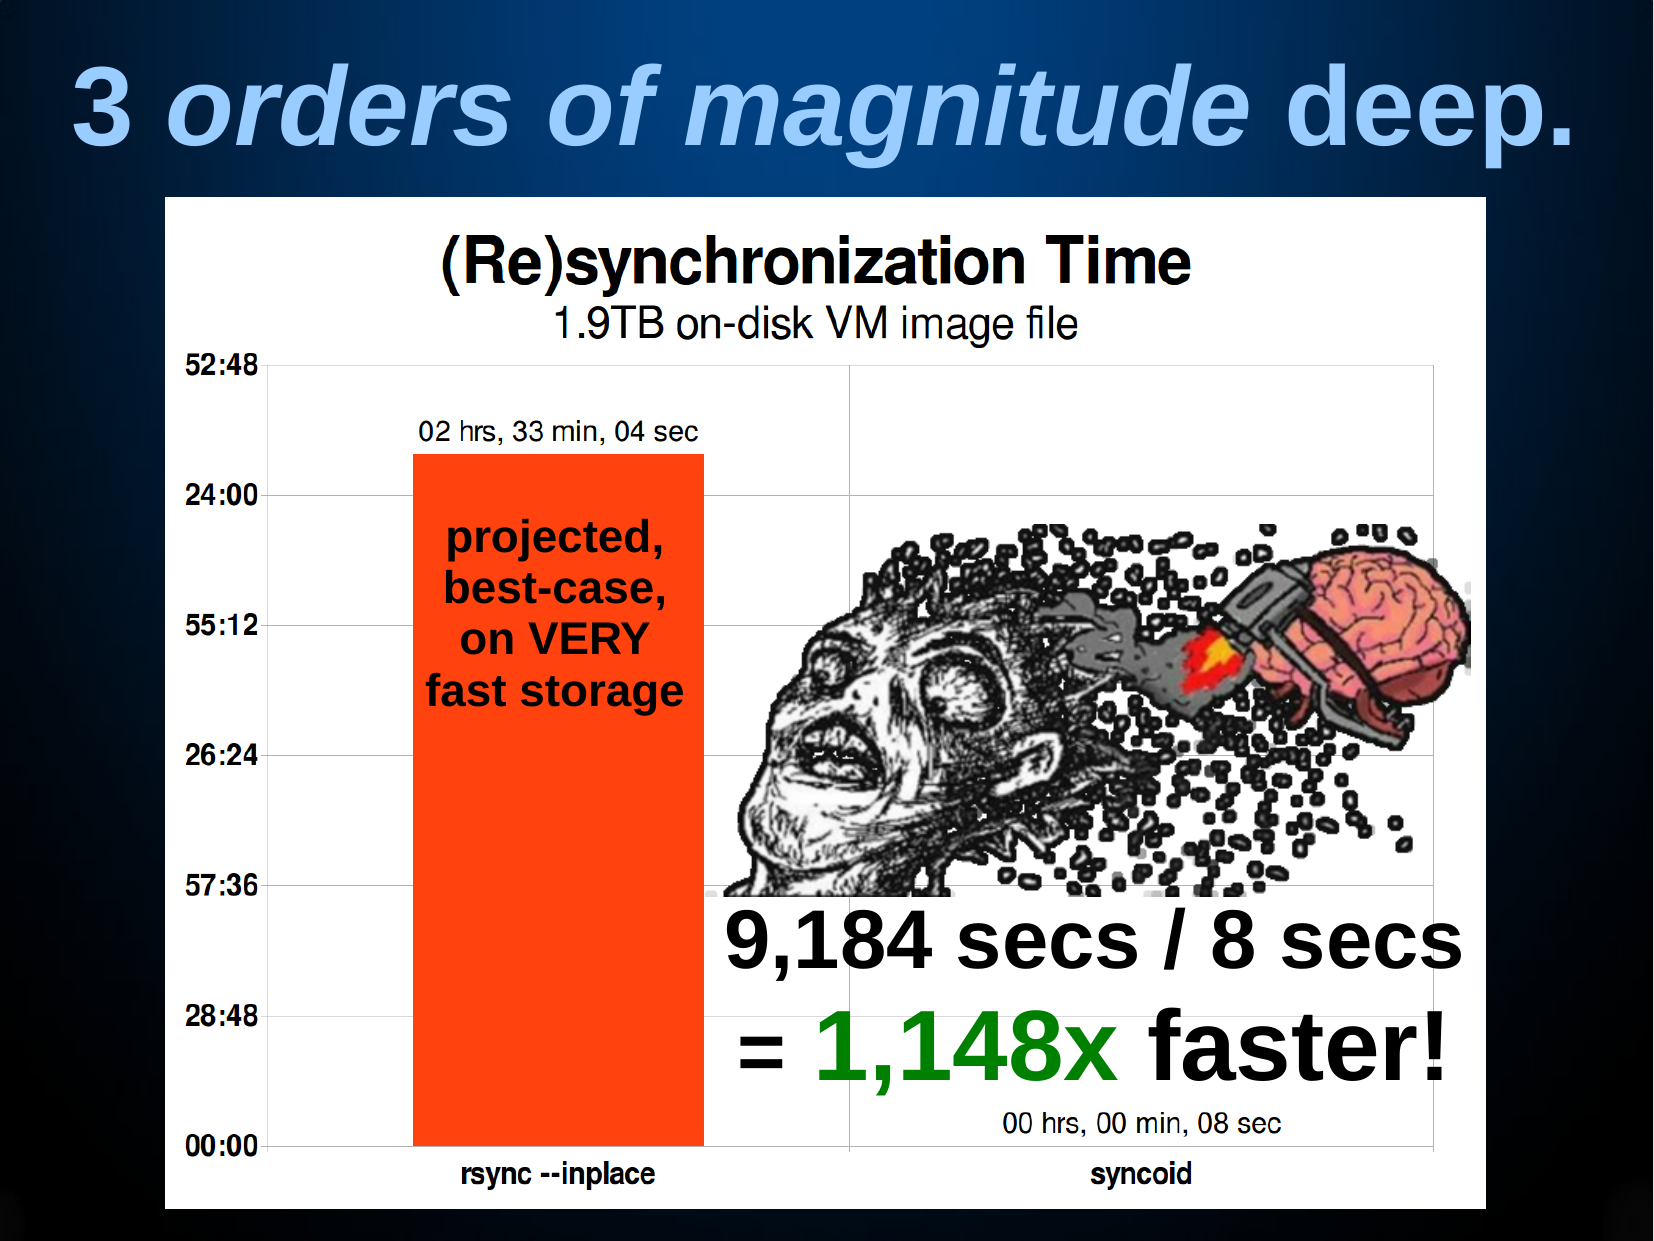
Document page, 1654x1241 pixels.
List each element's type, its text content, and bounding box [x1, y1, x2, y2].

picture [0, 0, 1654, 1241]
title projected, best-case, on VERY fast storage [165, 480, 946, 841]
title 9,184 secs / 8 secs = 1,148x faster! [705, 810, 1486, 1171]
title 3 orders of magnitude deep. [0, 2, 1651, 211]
